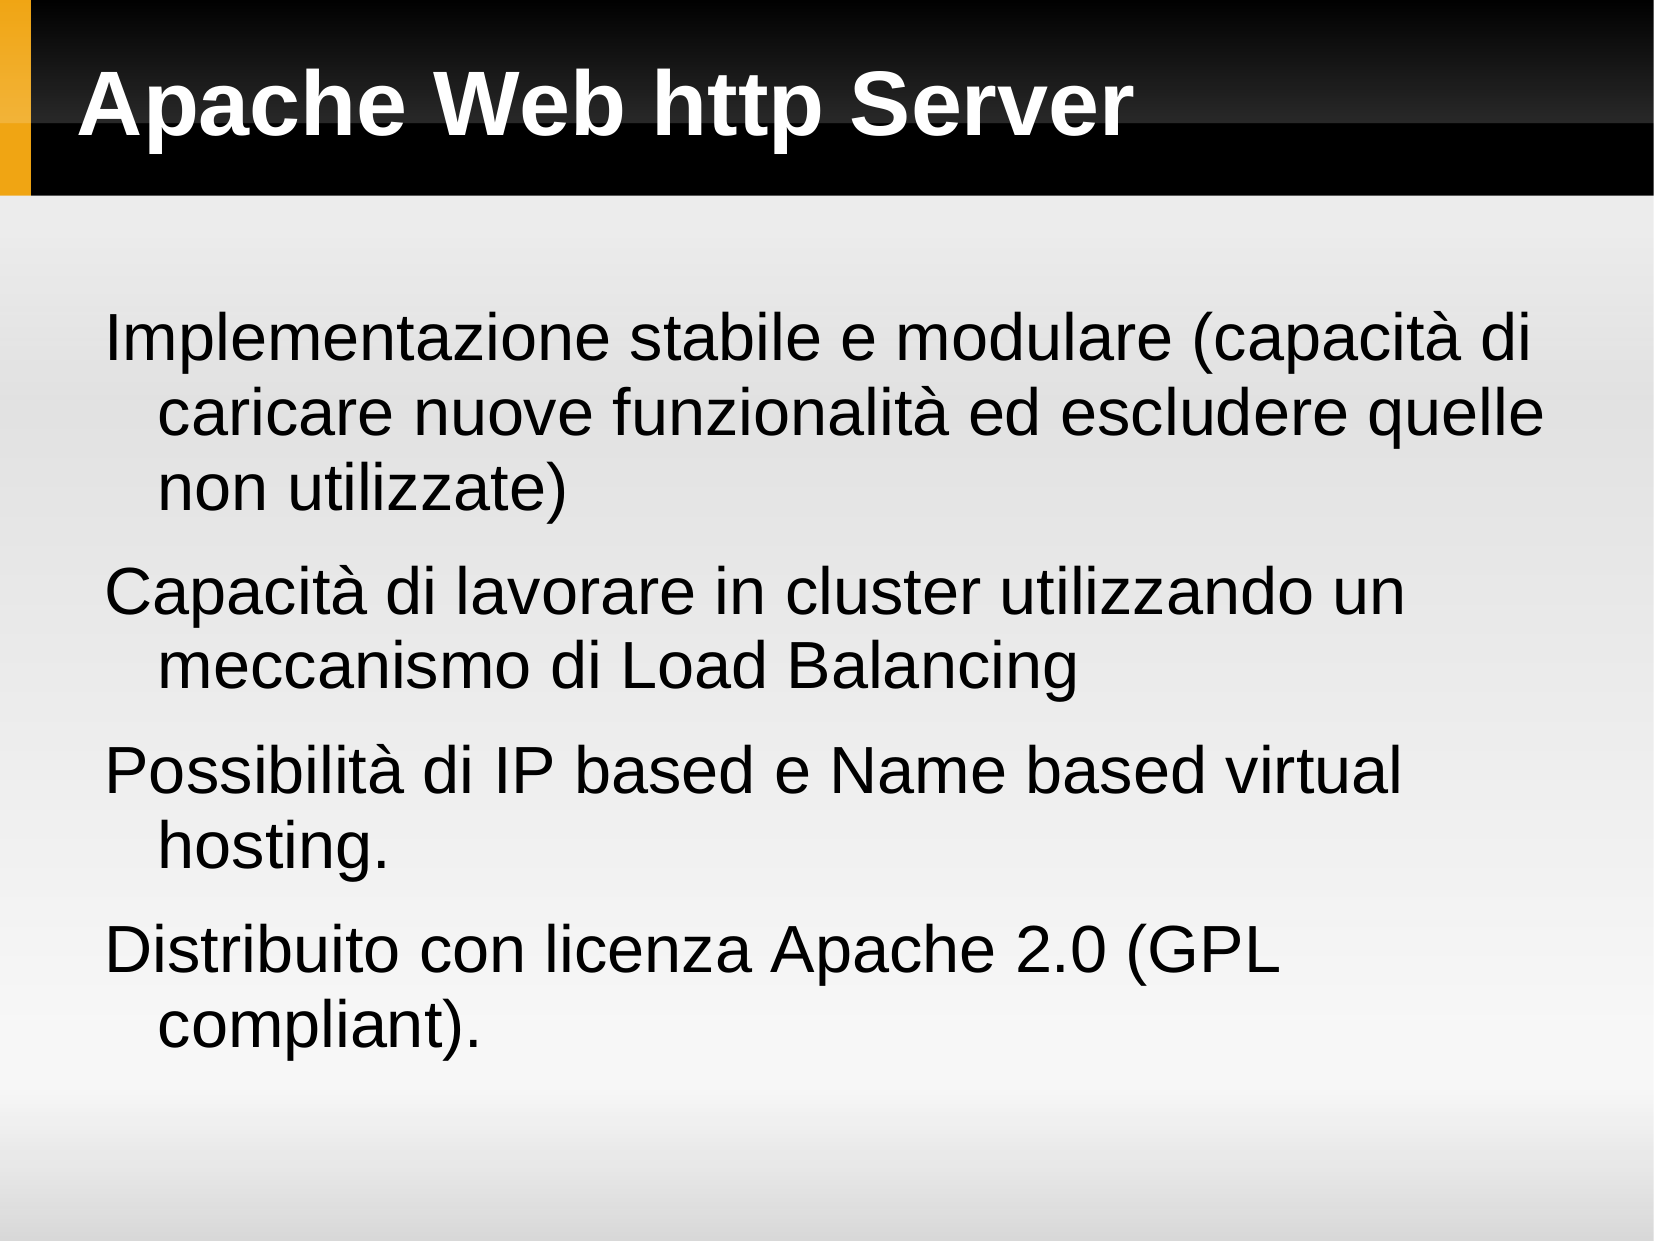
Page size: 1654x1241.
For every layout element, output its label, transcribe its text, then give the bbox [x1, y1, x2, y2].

picture [0, 0, 1654, 1241]
title Apache Web http Server [76, 7, 1565, 200]
list Implementazione stabile e modulare (capacità di caricare nuove funzionalità ed escludere quelle non utilizzate) Capacità di lavorare in cluster utilizzando un meccanismo di Load Balancing Possibilità di IP based e Name based virtual hosting. Distribuito con licenza Apache 2.0 (GPL compliant). [86, 300, 1576, 1104]
